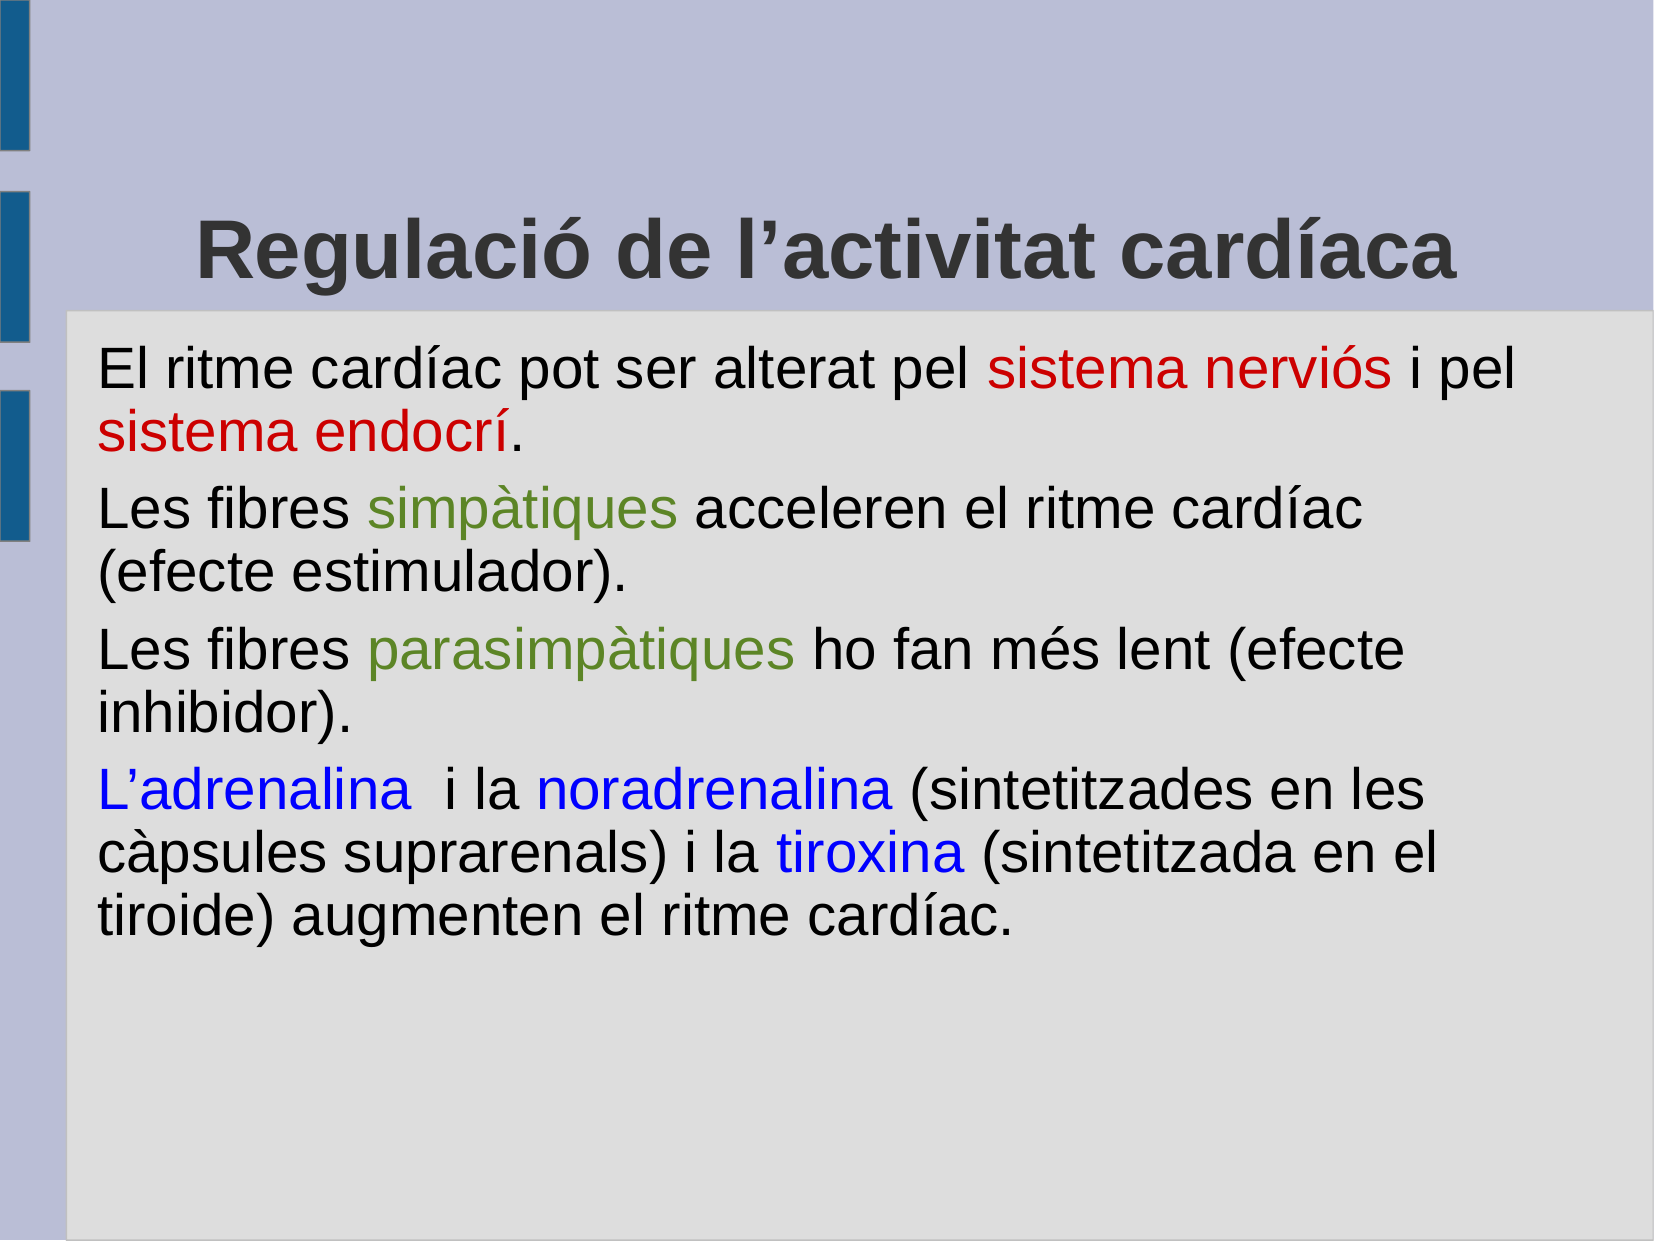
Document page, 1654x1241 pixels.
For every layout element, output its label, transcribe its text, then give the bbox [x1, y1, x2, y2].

title Regulació de l’activitat cardíaca [82, 96, 1571, 304]
list El ritme cardíac pot ser alterat pel sistema nerviós i pel sistema endocrí. Les fibres simpàtiques acceleren el ritme cardíac (efecte estimulador). Les fibres parasimpàtiques ho fan més lent (efecte inhibidor). L’adrenalina i la noradrenalina (sintetitzades en les càpsules suprarenals) i la tiroxina (sintetitzada en el tiroide) augmenten el ritme cardíac. [82, 330, 1571, 1176]
